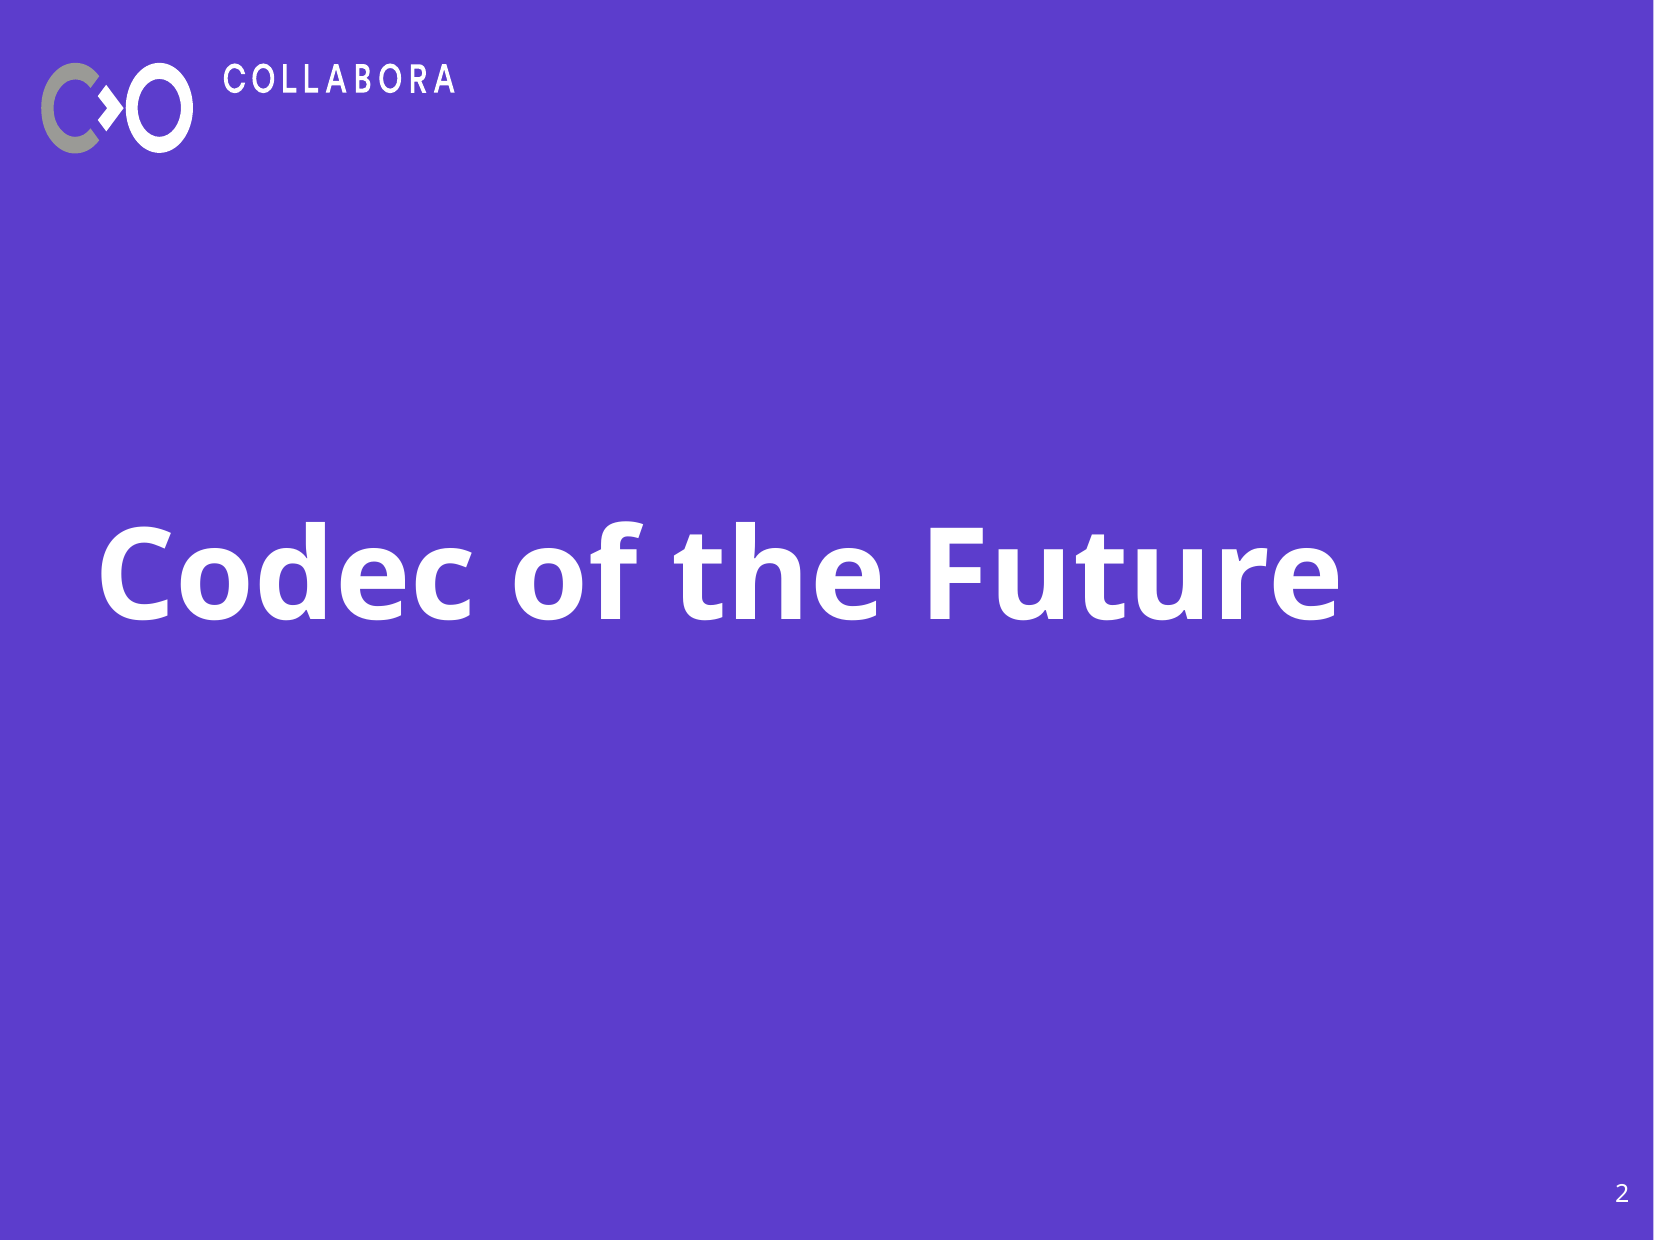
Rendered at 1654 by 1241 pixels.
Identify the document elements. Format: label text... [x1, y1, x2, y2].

title Codec of the Future [94, 420, 1583, 720]
